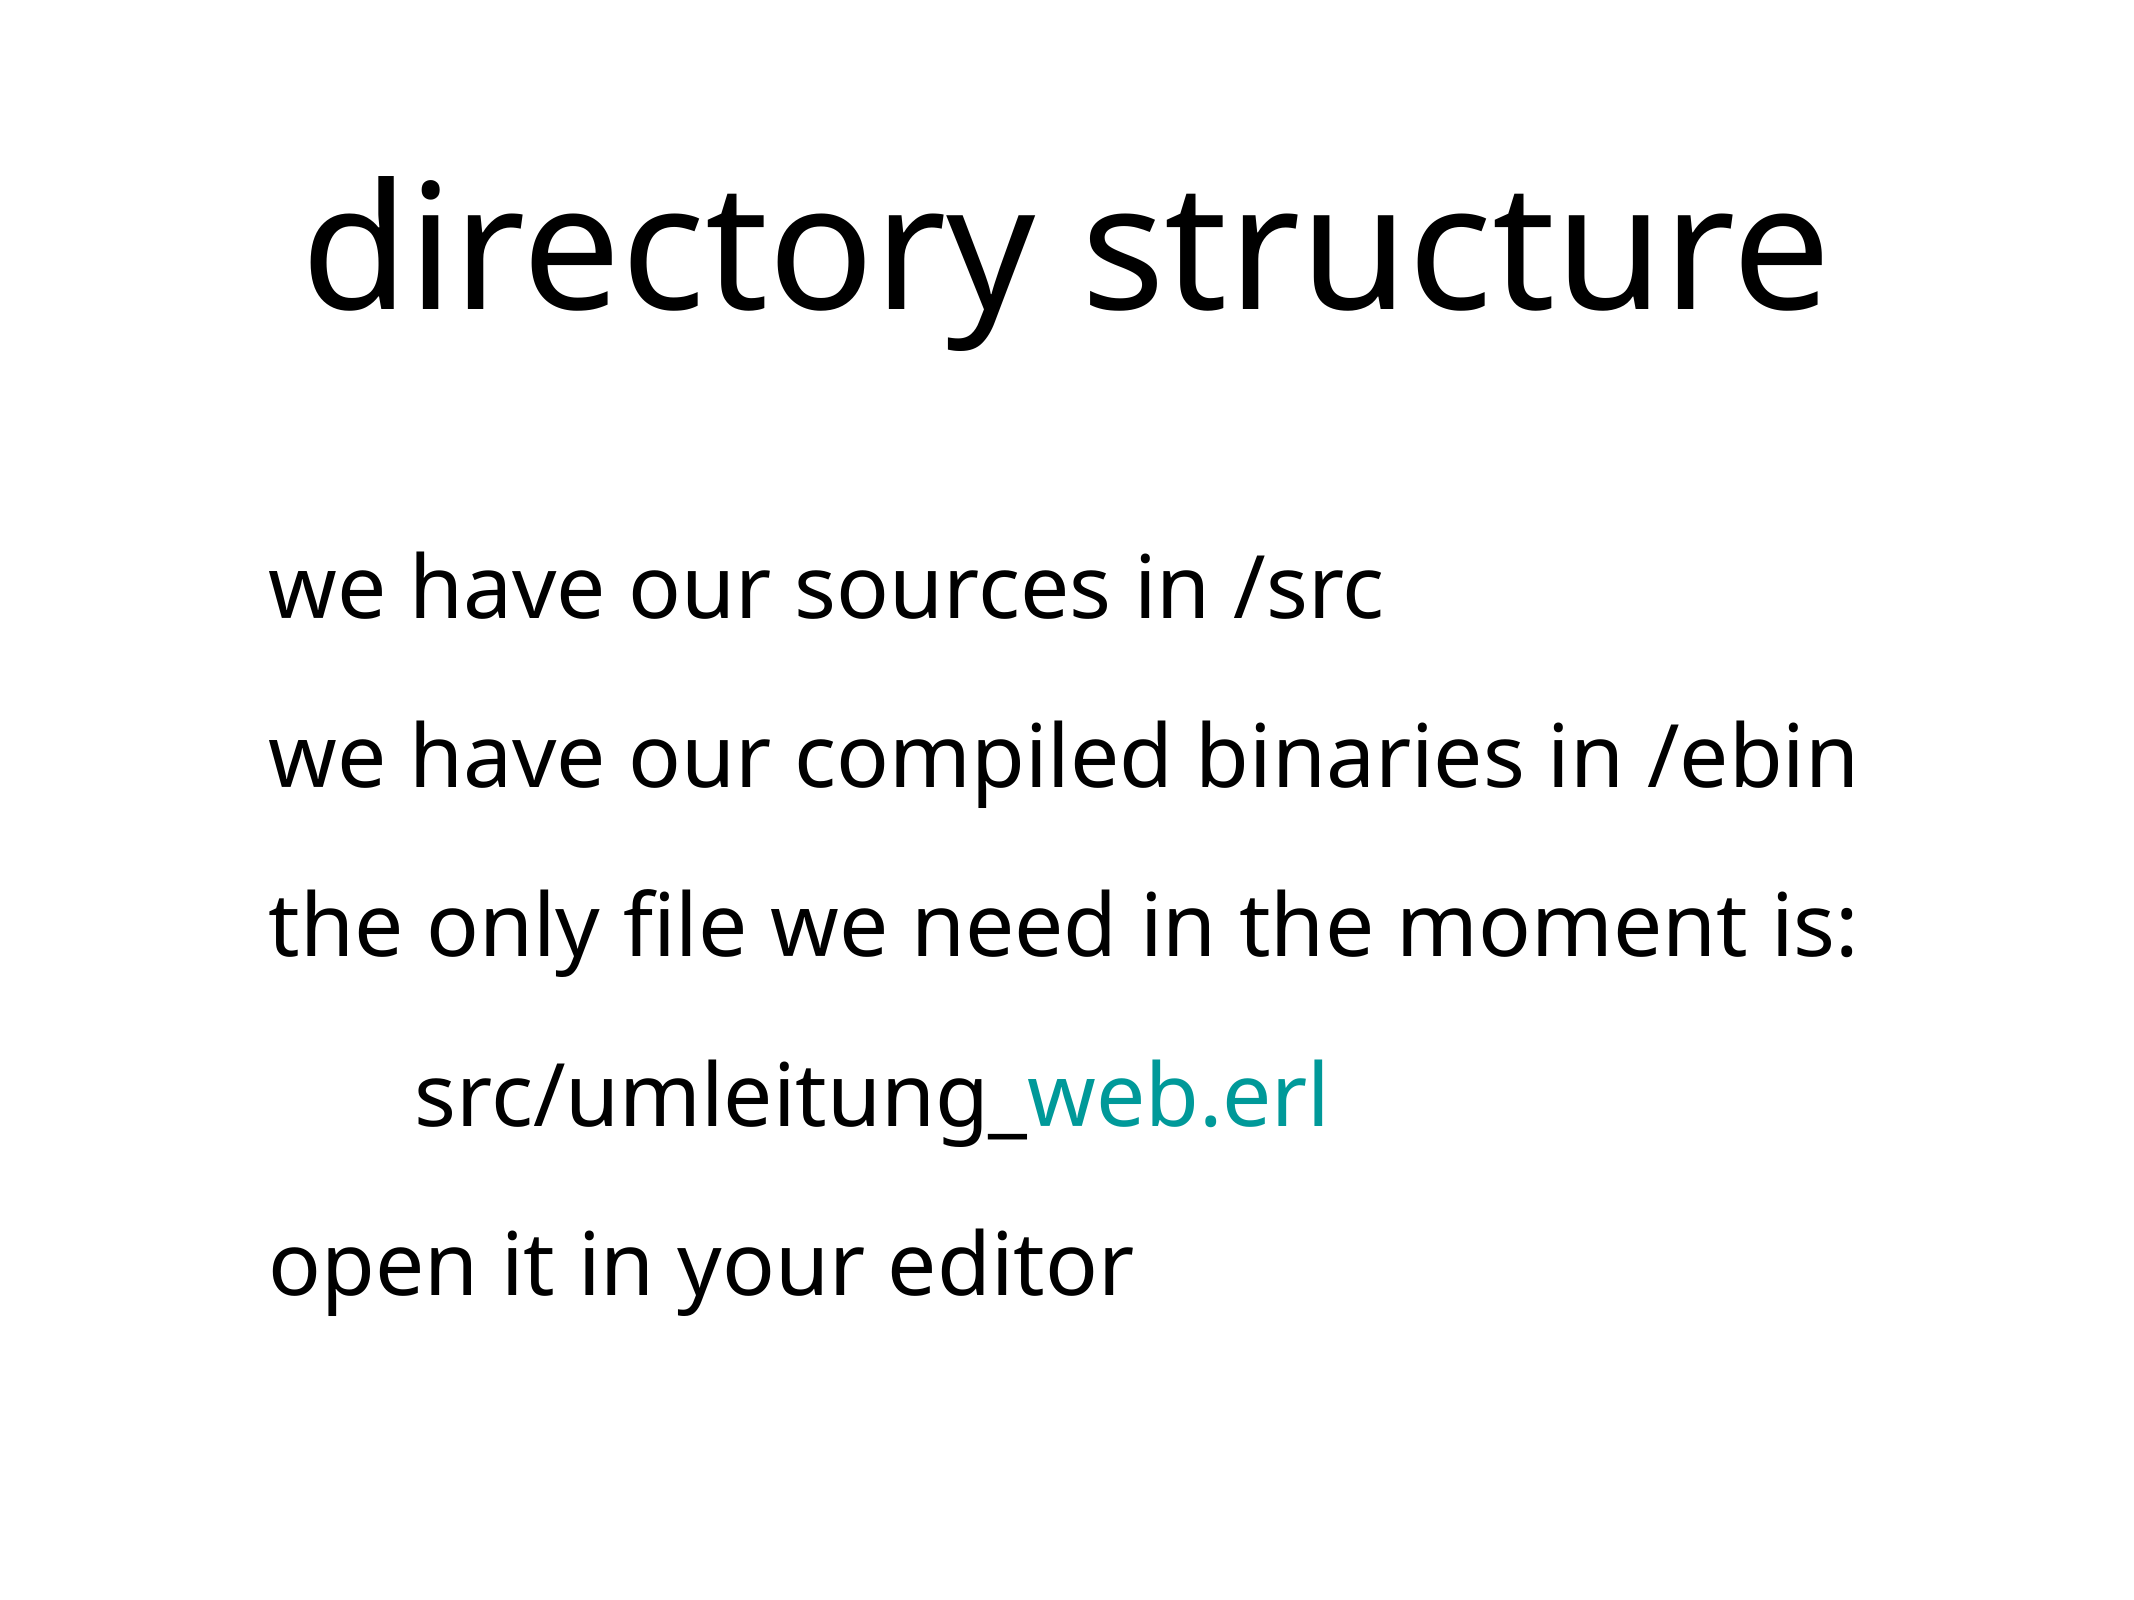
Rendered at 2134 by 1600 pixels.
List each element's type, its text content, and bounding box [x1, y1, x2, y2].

list we have our sources in /src we have our compiled binaries in /ebin the only file we need in the moment is: src/umleitung_web.erl open it in your editor [208, 454, 1925, 1392]
title directory structure [208, 41, 1925, 442]
